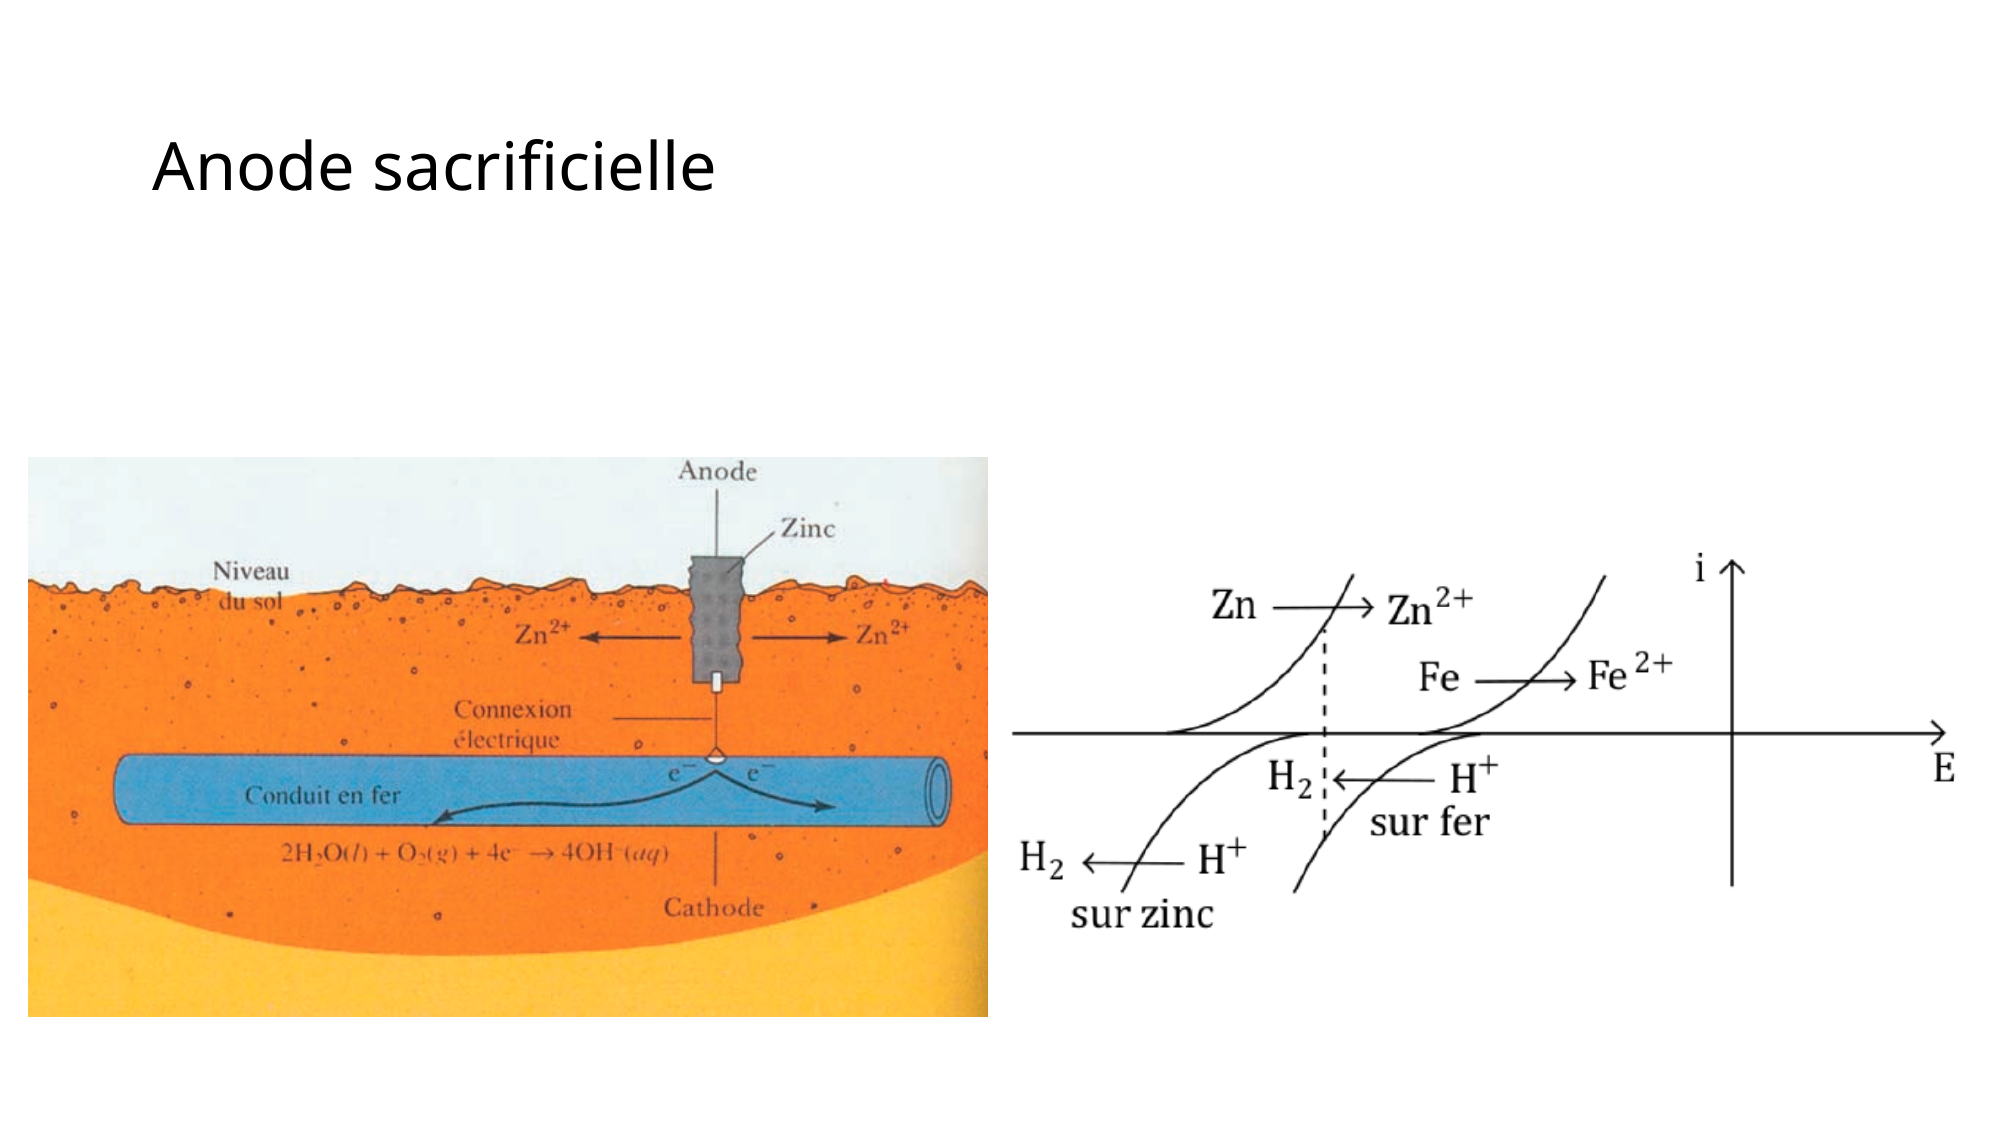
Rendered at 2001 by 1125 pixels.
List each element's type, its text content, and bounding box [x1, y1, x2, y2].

title Anode sacrificielle [137, 59, 1863, 278]
picture [28, 457, 1993, 1018]
